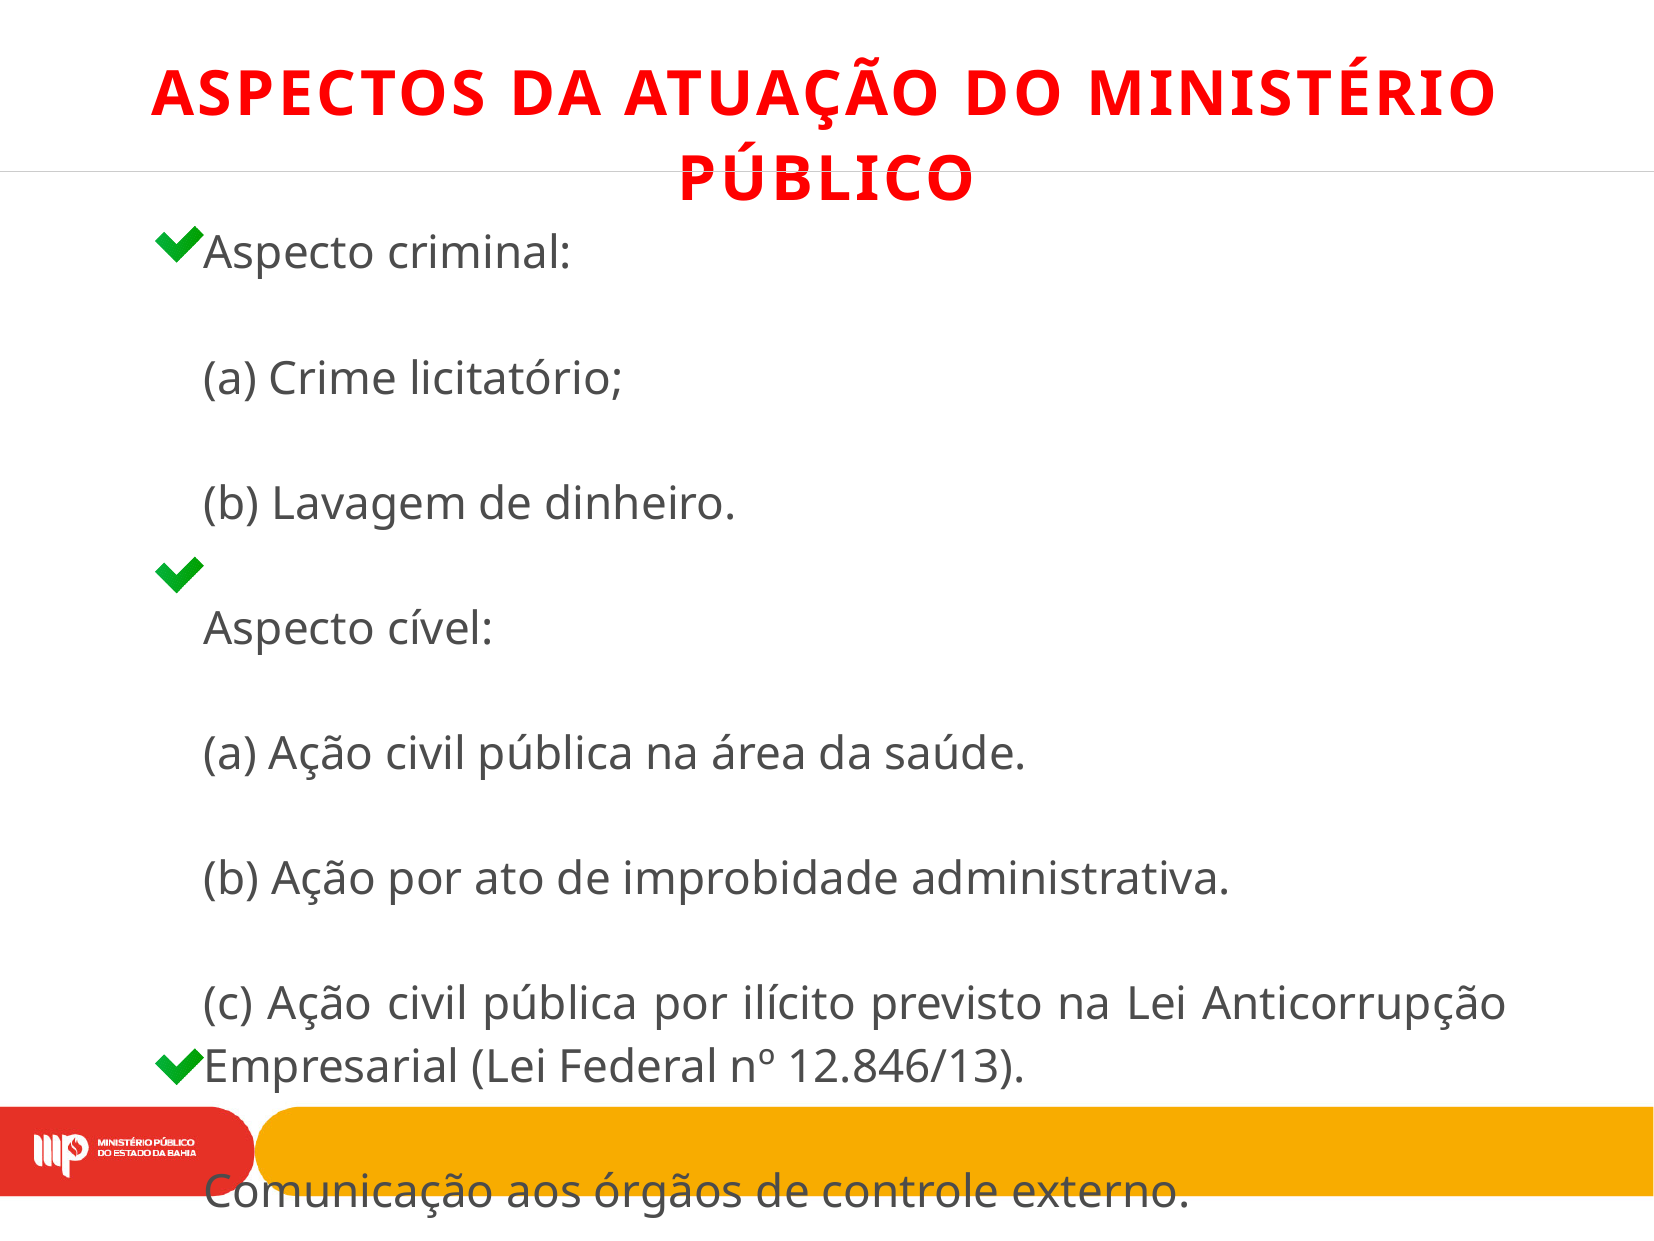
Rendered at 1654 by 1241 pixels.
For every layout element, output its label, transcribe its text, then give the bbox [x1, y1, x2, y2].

picture [153, 1046, 206, 1087]
picture [153, 555, 206, 595]
text_box ASPECTOS DA ATUAÇÃO DO MINISTÉRIO PÚBLICO [0, 172, 1654, 214]
picture [153, 224, 206, 265]
picture [0, 1101, 1654, 1241]
text_box ASPECTOS DA ATUAÇÃO DO MINISTÉRIO PÚBLICO [0, 41, 1654, 171]
text_box Aspecto criminal: (a) Crime licitatório; (b) Lavagem de dinheiro. Aspecto cível: (a) Ação civil pública na área da saúde. (b) Ação por ato de improbidade administrativa. (c) Ação civil pública por ilícito previsto na Lei Anticorrupção Empresarial (Lei Federal nº 12.846/13). Comunicação aos órgãos de controle externo. [188, 212, 1524, 1158]
